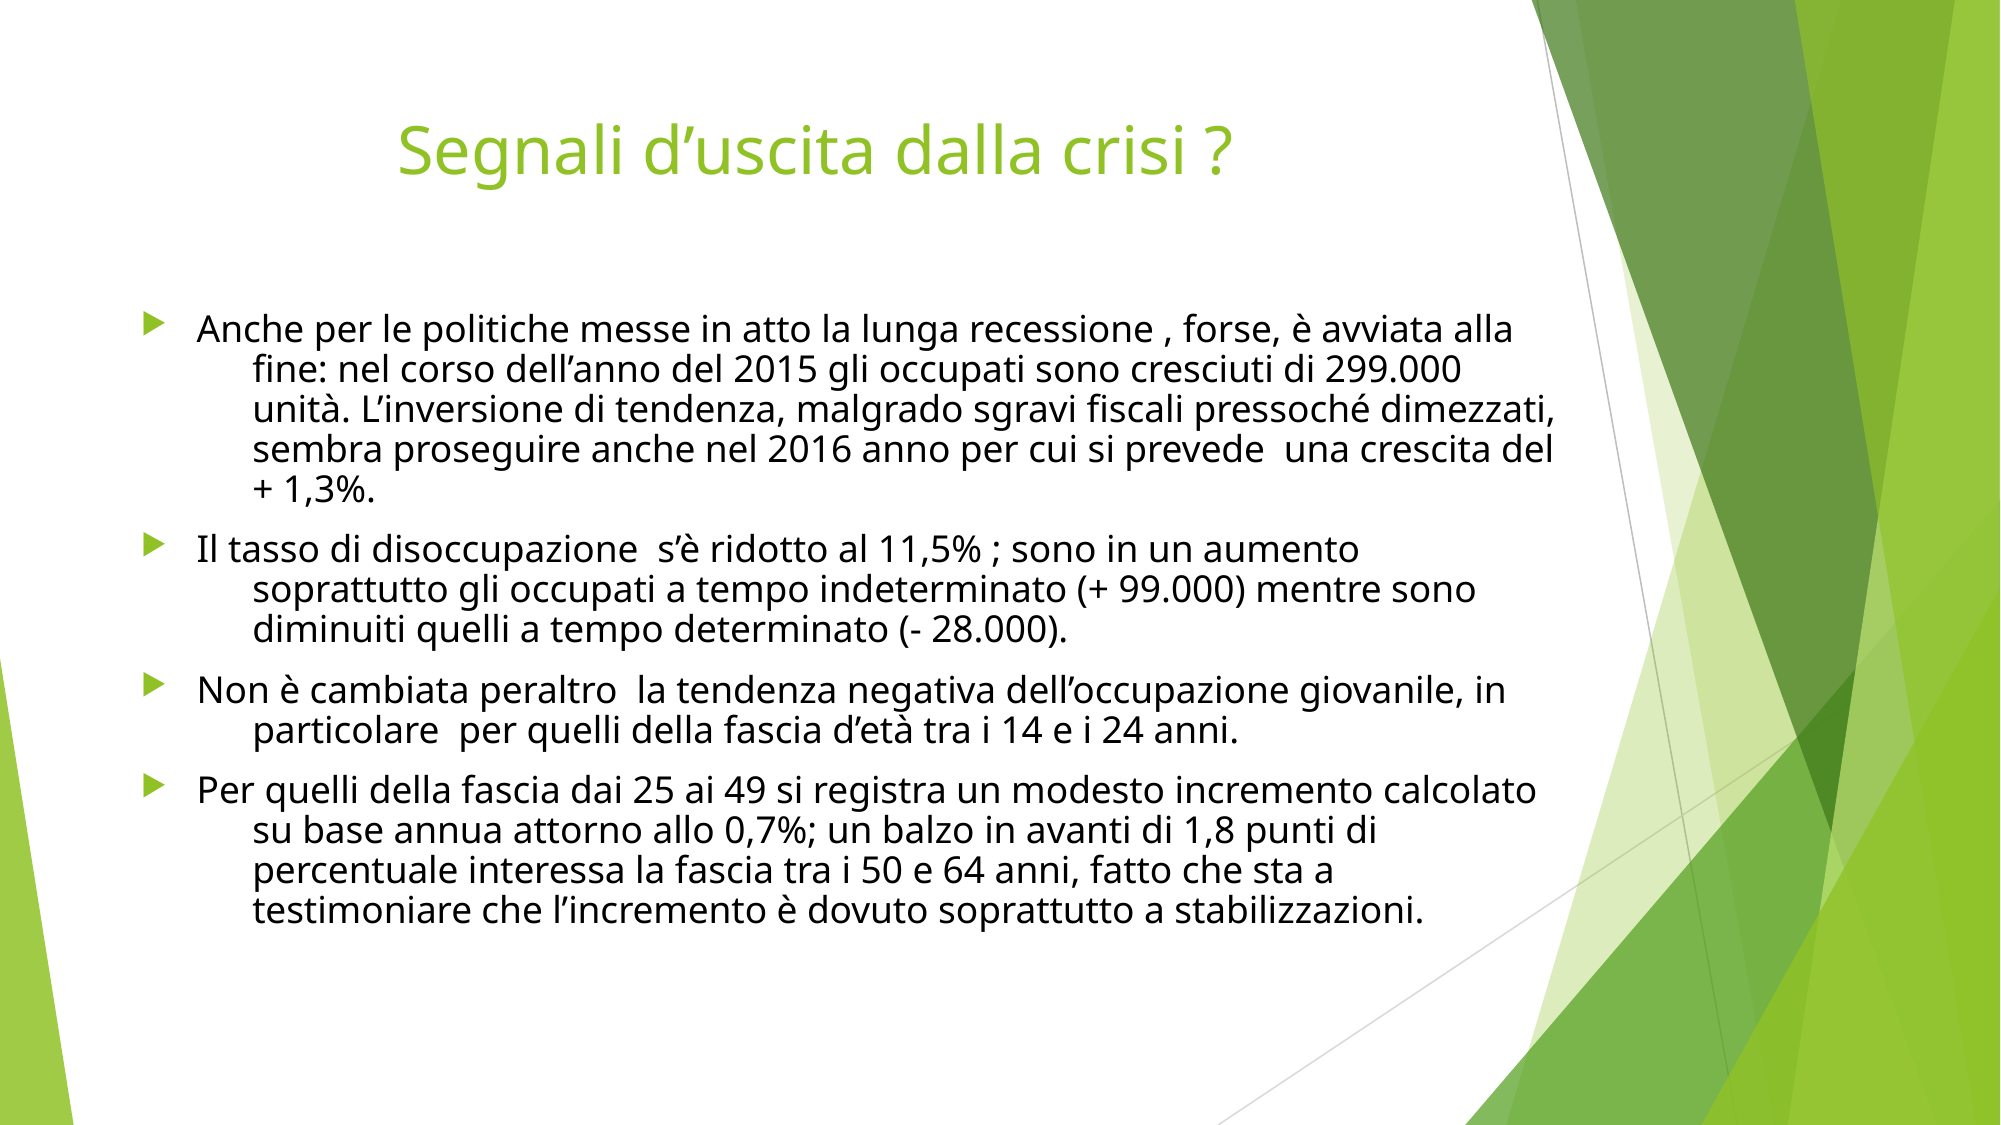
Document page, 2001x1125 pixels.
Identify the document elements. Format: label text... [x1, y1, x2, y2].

title Segnali d’uscita dalla crisi ? [111, 99, 1522, 256]
list Anche per le politiche messe in atto la lunga recessione , forse, è avviata alla fine: nel corso dell’anno del 2015 gli occupati sono cresciuti di 299.000 unità. L’inversione di tendenza, malgrado sgravi fiscali pressoché dimezzati, sembra proseguire anche nel 2016 anno per cui si prevede una crescita del + 1,3%. Il tasso di disoccupazione s’è ridotto al 11,5% ; sono in un aumento soprattutto gli occupati a tempo indeterminato (+ 99.000) mentre sono diminuiti quelli a tempo determinato (- 28.000). Non è cambiata peraltro la tendenza negativa dell’occupazione giovanile, in particolare per quelli della fascia d’età tra i 14 e i 24 anni. Per quelli della fascia dai 25 ai 49 si registra un modesto incremento calcolato su base annua attorno allo 0,7%; un balzo in avanti di 1,8 punti di percentuale interessa la fascia tra i 50 e 64 anni, fatto che sta a testimoniare che l’incremento è dovuto soprattutto a stabilizzazioni. [125, 302, 1572, 940]
